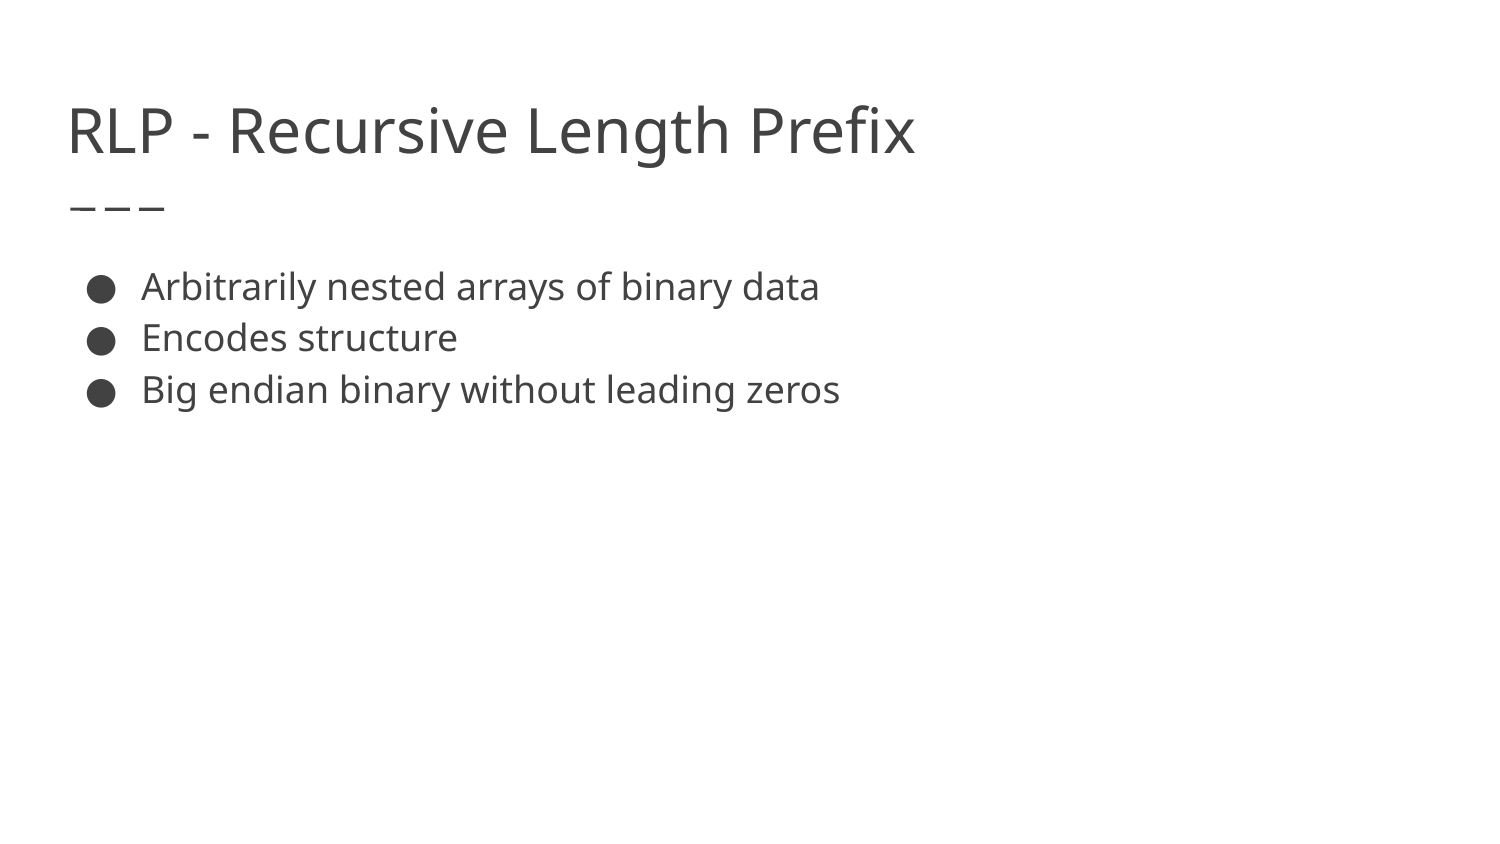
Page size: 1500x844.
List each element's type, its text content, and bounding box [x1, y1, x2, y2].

title RLP - Recursive Length Prefix [51, 61, 1449, 182]
list Arbitrarily nested arrays of binary data Encodes structure Big endian binary without leading zeros [51, 240, 1449, 750]
